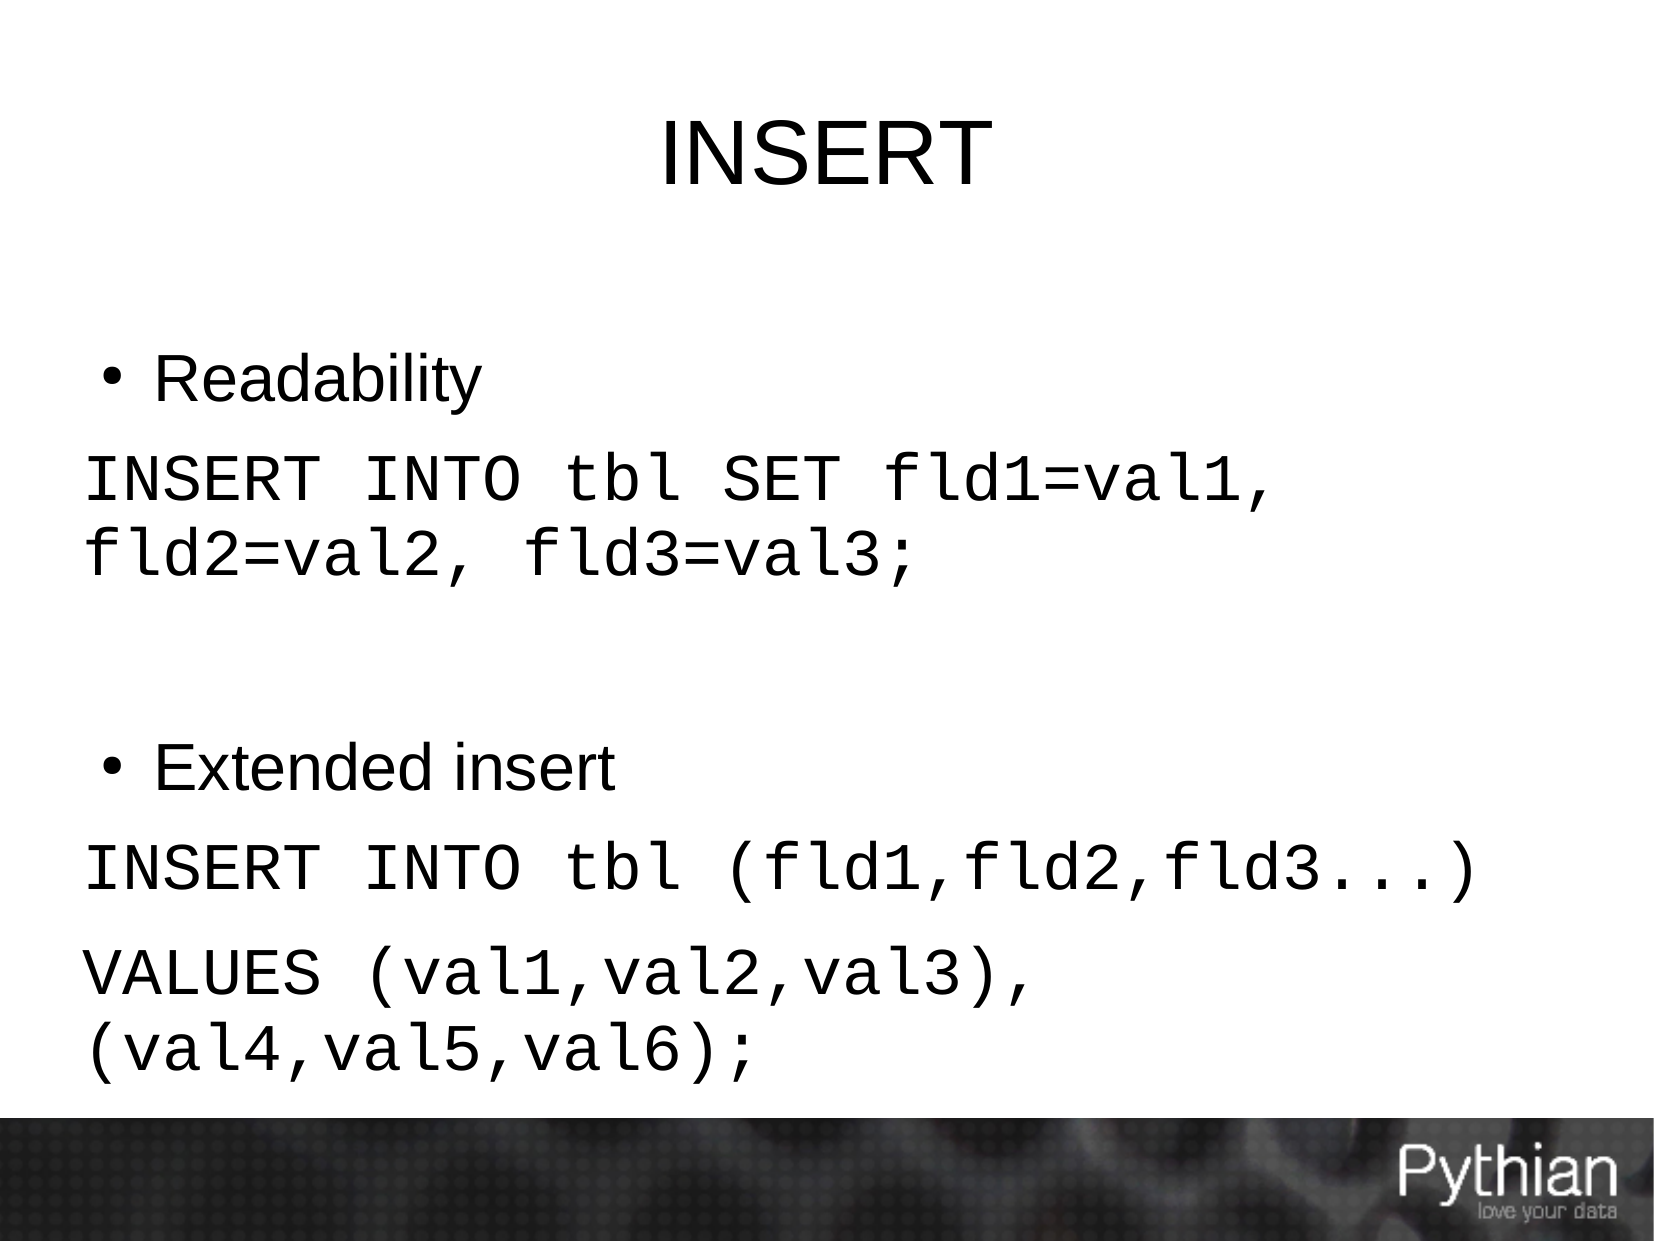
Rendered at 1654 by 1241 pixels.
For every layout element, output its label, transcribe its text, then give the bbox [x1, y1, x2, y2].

picture [0, 1118, 1654, 1241]
list Readability INSERT INTO tbl SET fld1=val1, fld2=val2, fld3=val3; Extended insert INSERT INTO tbl (fld1,fld2,fld3...) VALUES (val1,val2,val3), (val4,val5,val6); [82, 236, 1571, 1195]
title INSERT [82, 49, 1571, 236]
